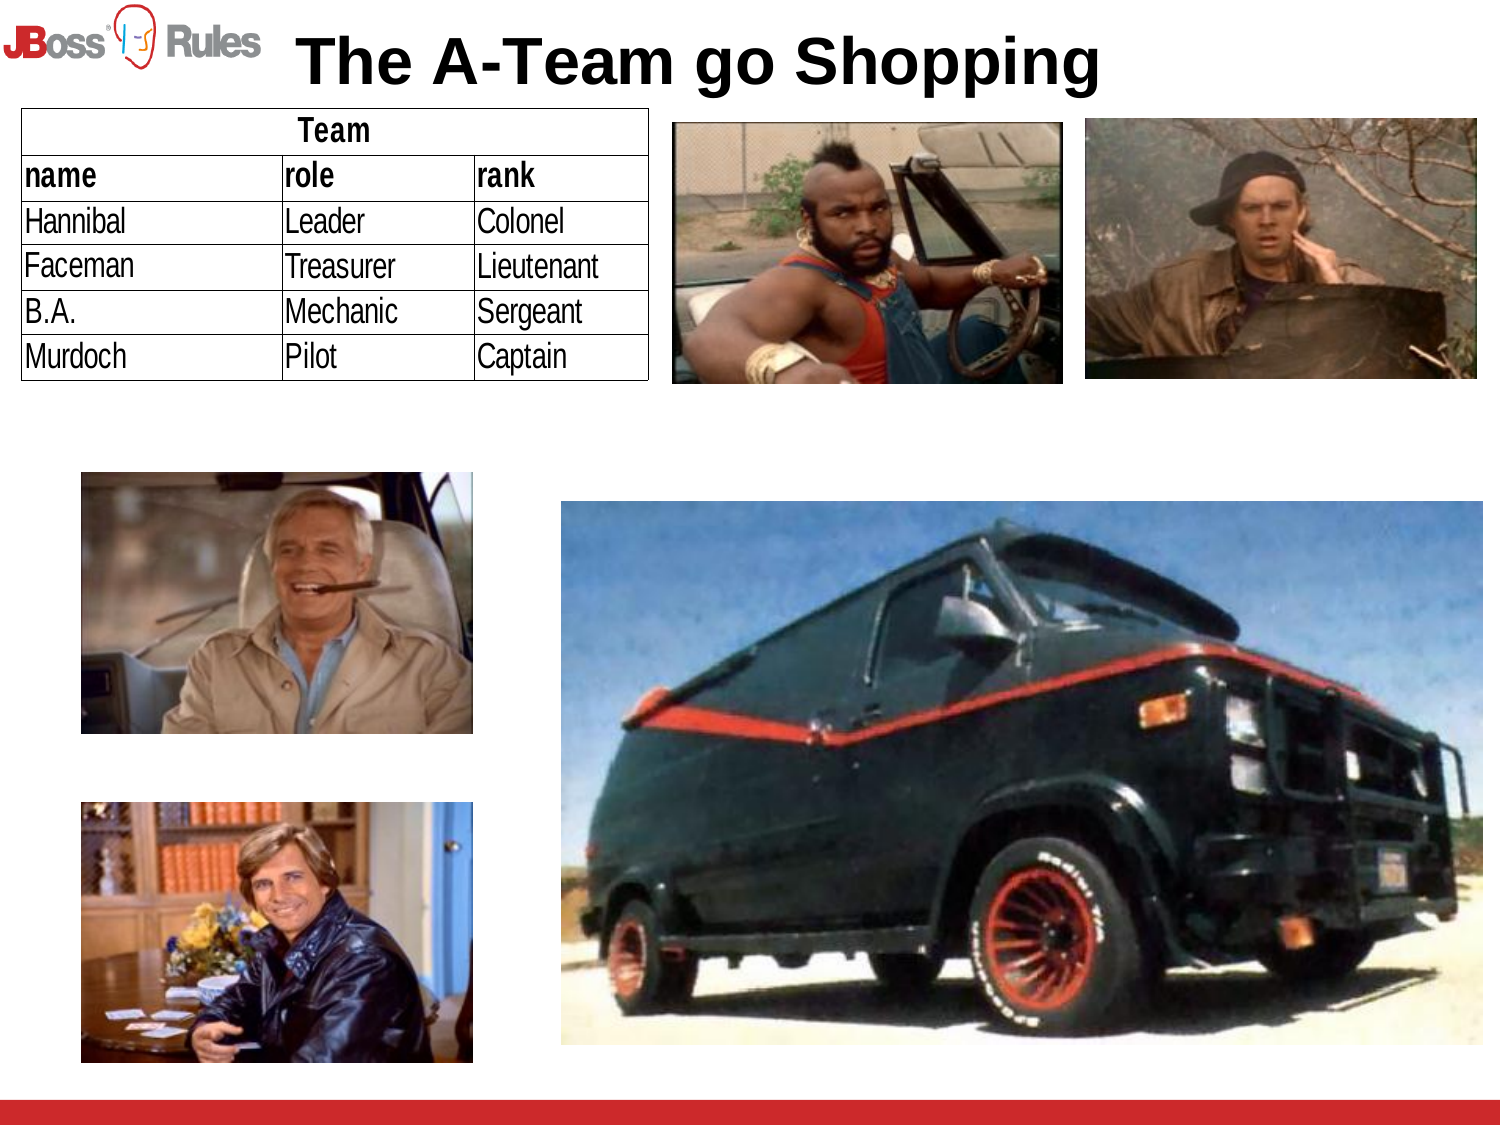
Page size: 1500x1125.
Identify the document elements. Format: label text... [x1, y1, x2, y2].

title The A-Team go Shopping [295, 5, 1496, 119]
picture [81, 472, 473, 734]
picture [1085, 118, 1477, 380]
picture [0, 0, 266, 73]
chart [19, 105, 650, 384]
picture [672, 122, 1063, 384]
picture [81, 802, 473, 1063]
picture [561, 501, 1483, 1045]
